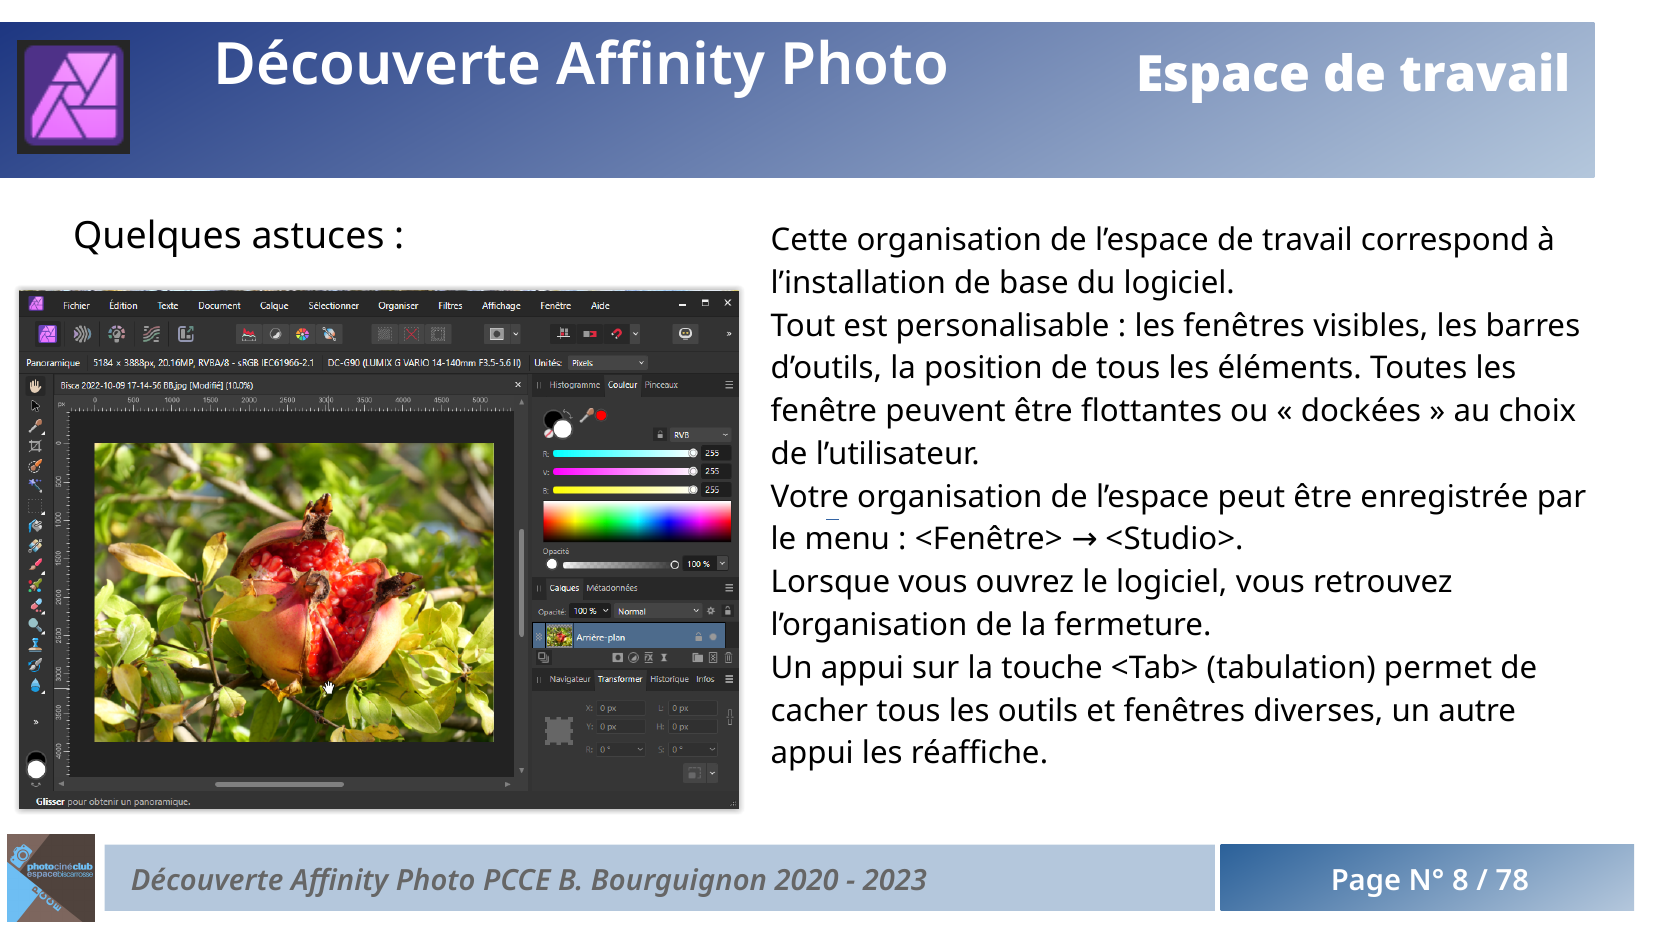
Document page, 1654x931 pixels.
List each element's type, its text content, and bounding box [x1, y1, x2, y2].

picture [7, 834, 95, 922]
text_box Cette organisation de l’espace de travail correspond à l’installation de base du logiciel. Tout est personalisable : les fenêtres visibles, les barres d’outils, la position de tous les éléments. Toutes les fenêtre peuvent être flottantes ou « dockées » au choix de l’utilisateur. Votre organisation de l’espace peut être enregistrée par le menu : <Fenêtre> → <Studio>. Lorsque vous ouvrez le logiciel, vous retrouvez l’organisation de la fermeture. Un appui sur la touche <Tab> (tabulation) permet de cacher tous les outils et fenêtres diverses, un autre appui les réaffiche. [755, 209, 1619, 775]
title Espace de travail [874, 42, 1572, 107]
picture [12, 283, 745, 815]
text_box Quelques astuces : [58, 200, 401, 263]
picture [17, 40, 130, 154]
